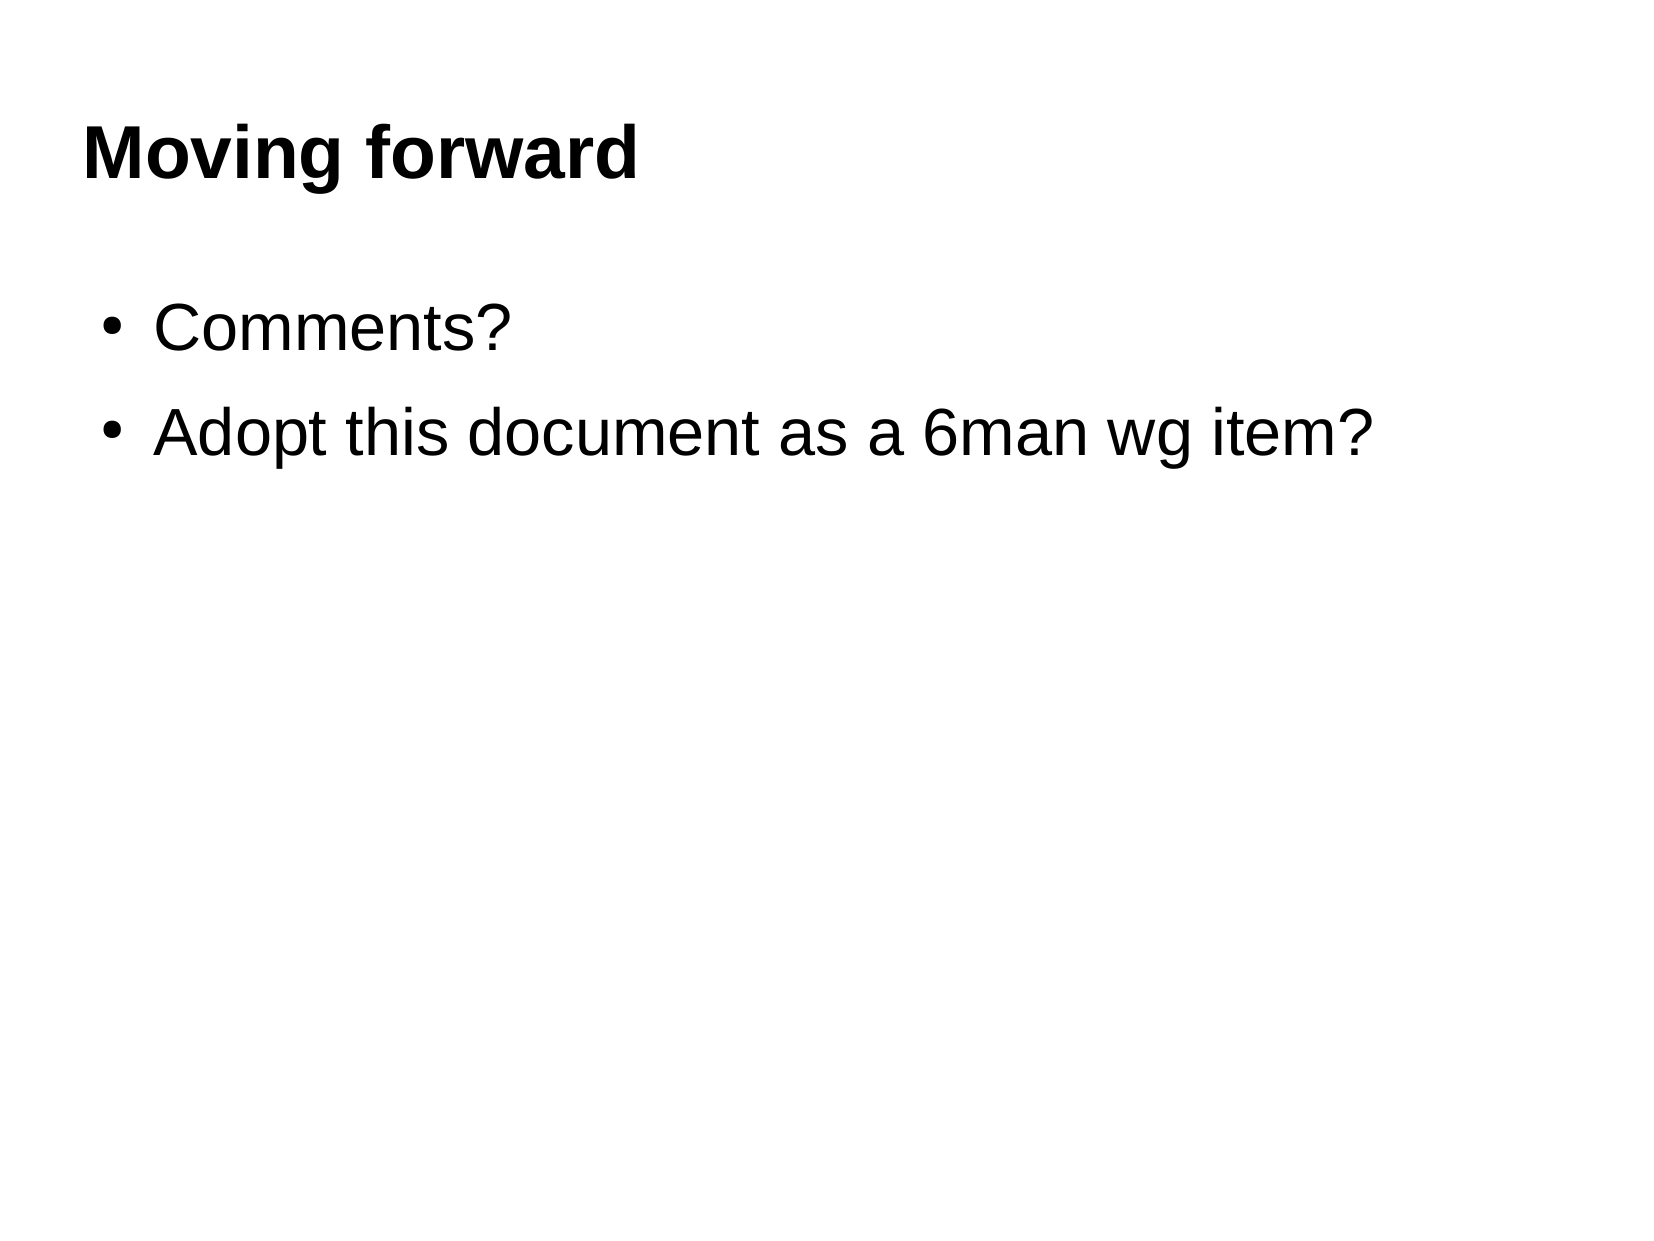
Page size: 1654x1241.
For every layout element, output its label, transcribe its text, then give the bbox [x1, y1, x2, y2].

title Moving forward [82, 49, 1571, 257]
list Comments? Adopt this document as a 6man wg item? [82, 290, 1571, 1109]
